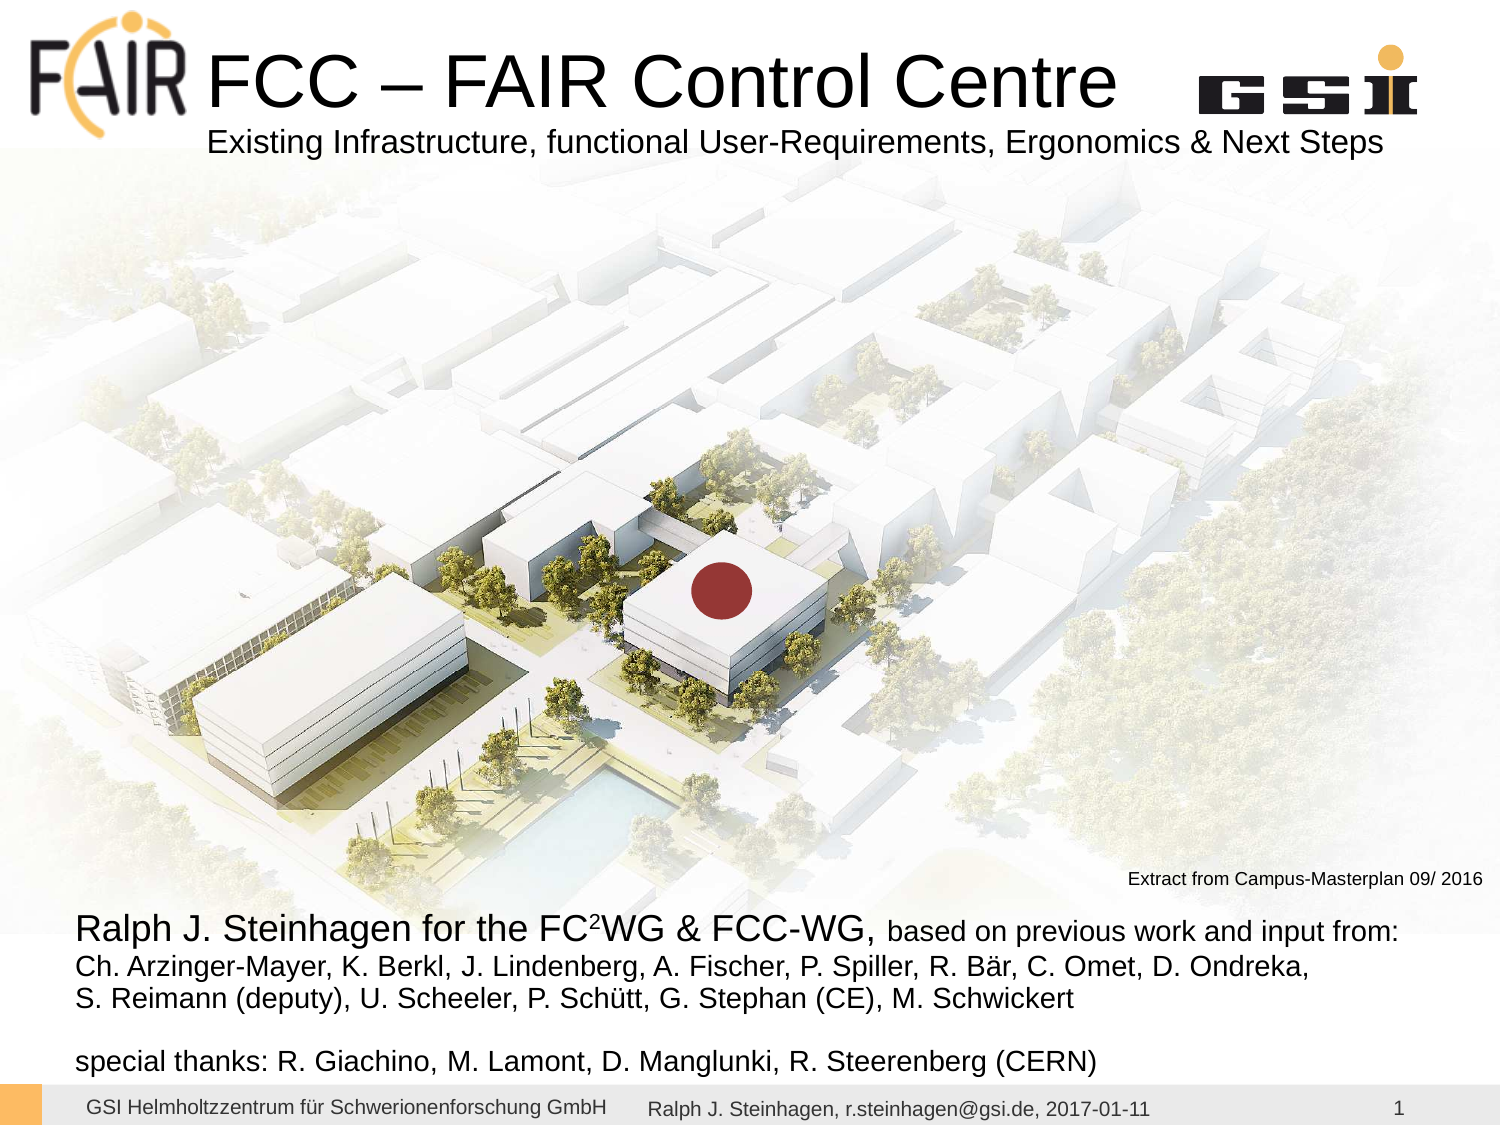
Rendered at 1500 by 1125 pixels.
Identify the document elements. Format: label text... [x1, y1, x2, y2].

text_box Extract from Campus-Masterplan 09/ 2016 [1127, 868, 1482, 896]
title FCC – FAIR Control Centre Existing Infrastructure, functional User-Requirements, Ergonomics & Next Steps [206, 20, 1406, 179]
list Ralph J. Steinhagen for the FC2WG & FCC-WG, based on previous work and input from: Ch. Arzinger-Mayer, K. Berkl, J. Lindenberg, A. Fischer, P. Spiller, R. Bär, C. Omet, D. Ondreka, S. Reimann (deputy), U. Scheeler, P. Schütt, G. Stephan (CE), M. Schwickert special thanks: R. Giachino, M. Lamont, D. Manglunki, R. Steerenberg (CERN) [75, 907, 1425, 1086]
text_box [691, 562, 753, 620]
picture [30, 9, 187, 141]
picture [1406, 42, 1419, 117]
picture [0, 148, 1500, 934]
